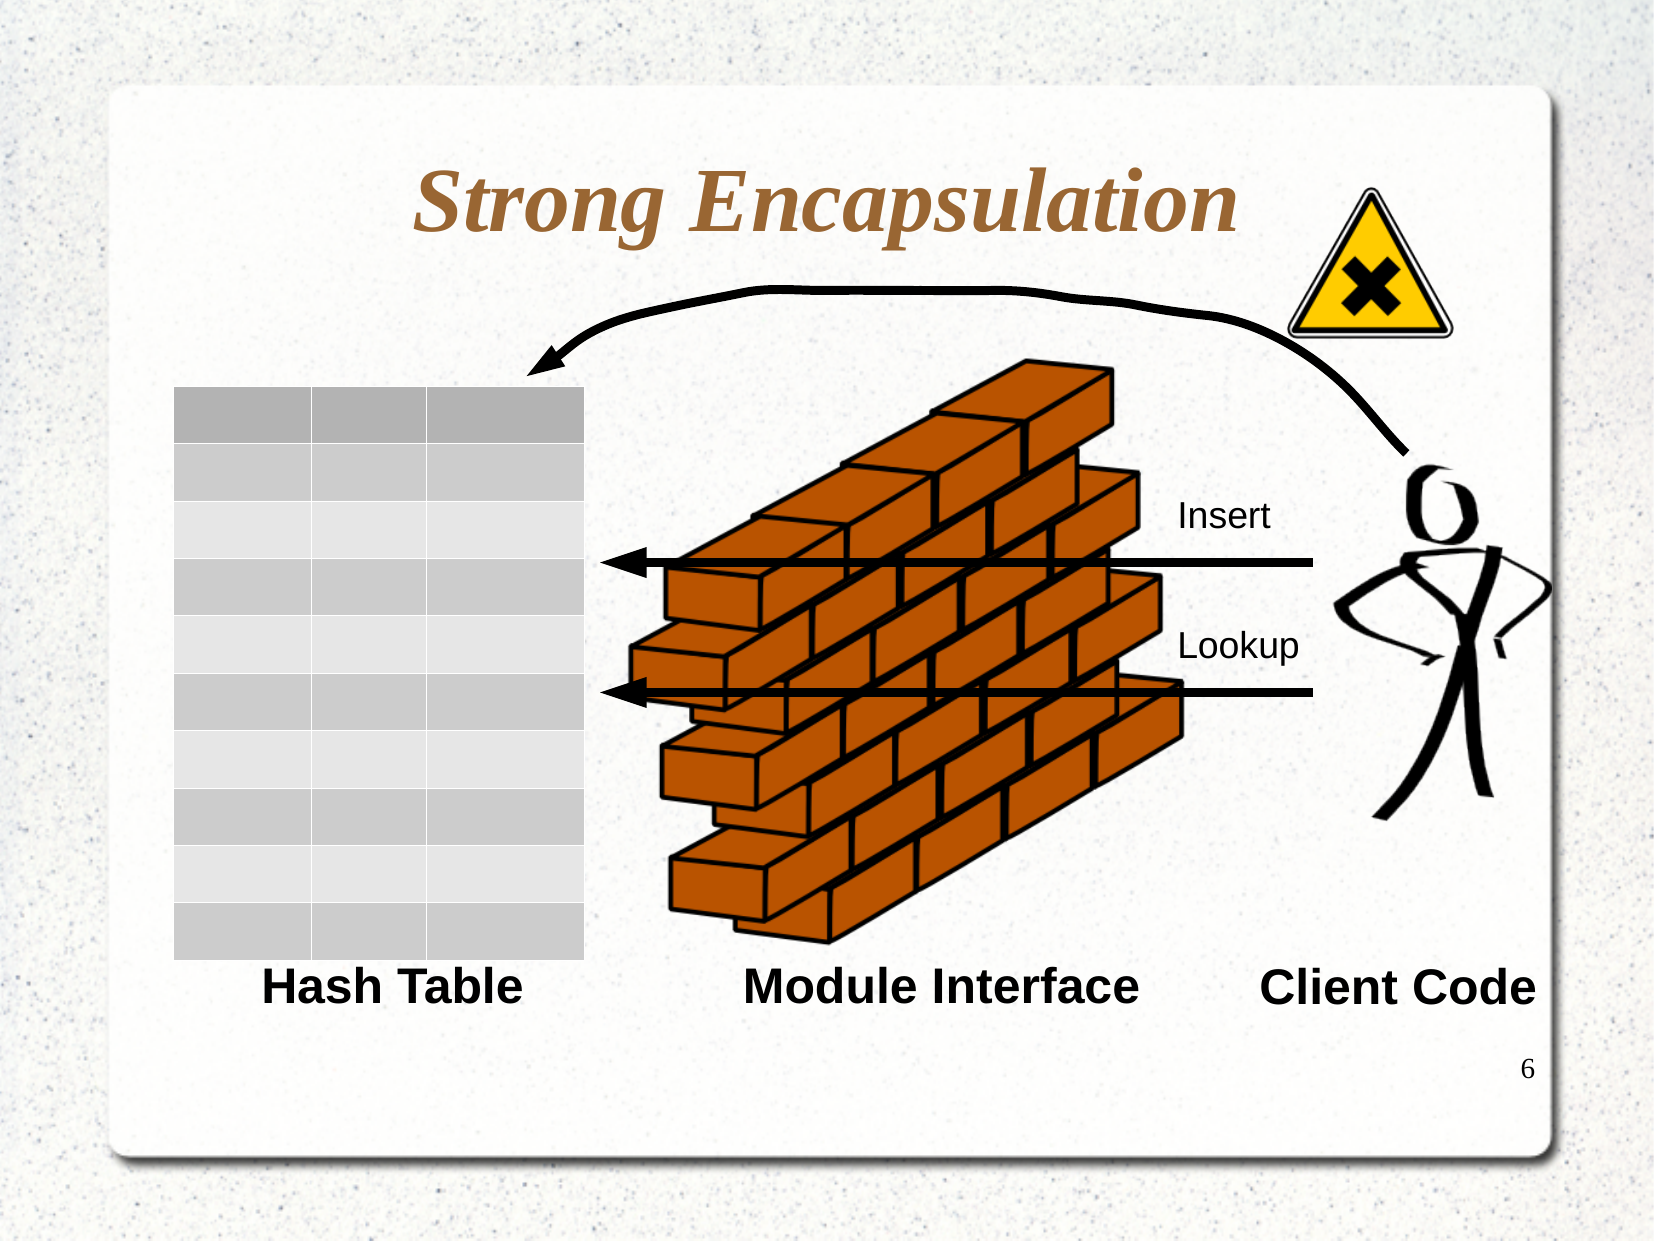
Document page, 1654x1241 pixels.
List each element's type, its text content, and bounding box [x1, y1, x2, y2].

text_box Hash Table [246, 951, 547, 1031]
table_cell [174, 846, 311, 902]
table_cell [312, 502, 426, 558]
table_cell [312, 616, 426, 673]
table_cell [427, 444, 584, 501]
table_cell [174, 789, 311, 845]
table_cell [312, 846, 426, 902]
table_cell [427, 789, 584, 845]
table_cell [312, 444, 426, 501]
table_cell [174, 444, 311, 501]
text_box Insert [1162, 487, 1351, 549]
table_cell [174, 674, 311, 730]
table_header [427, 387, 584, 443]
table_cell [427, 846, 584, 902]
table_cell [174, 502, 311, 558]
text_box Client Code [1244, 951, 1583, 1031]
text_box Lookup [1162, 617, 1351, 679]
title Strong Encapsulation [118, 104, 1536, 297]
table_cell [312, 559, 426, 615]
table_cell [174, 731, 311, 788]
table_cell [427, 502, 584, 558]
table_cell [312, 674, 426, 730]
table_cell [312, 903, 426, 951]
table_cell [427, 616, 584, 673]
table_cell [174, 903, 311, 960]
table_cell [312, 731, 426, 788]
table_cell [427, 674, 584, 730]
picture [0, 0, 1654, 1241]
table_cell [312, 789, 426, 845]
table_cell [174, 616, 311, 673]
table_header [174, 387, 311, 443]
table_header [312, 387, 426, 443]
table_cell [427, 559, 584, 615]
table_cell [174, 559, 311, 615]
text_box Module Interface [728, 951, 1179, 1031]
table_cell [427, 731, 584, 788]
table_cell [427, 903, 584, 960]
